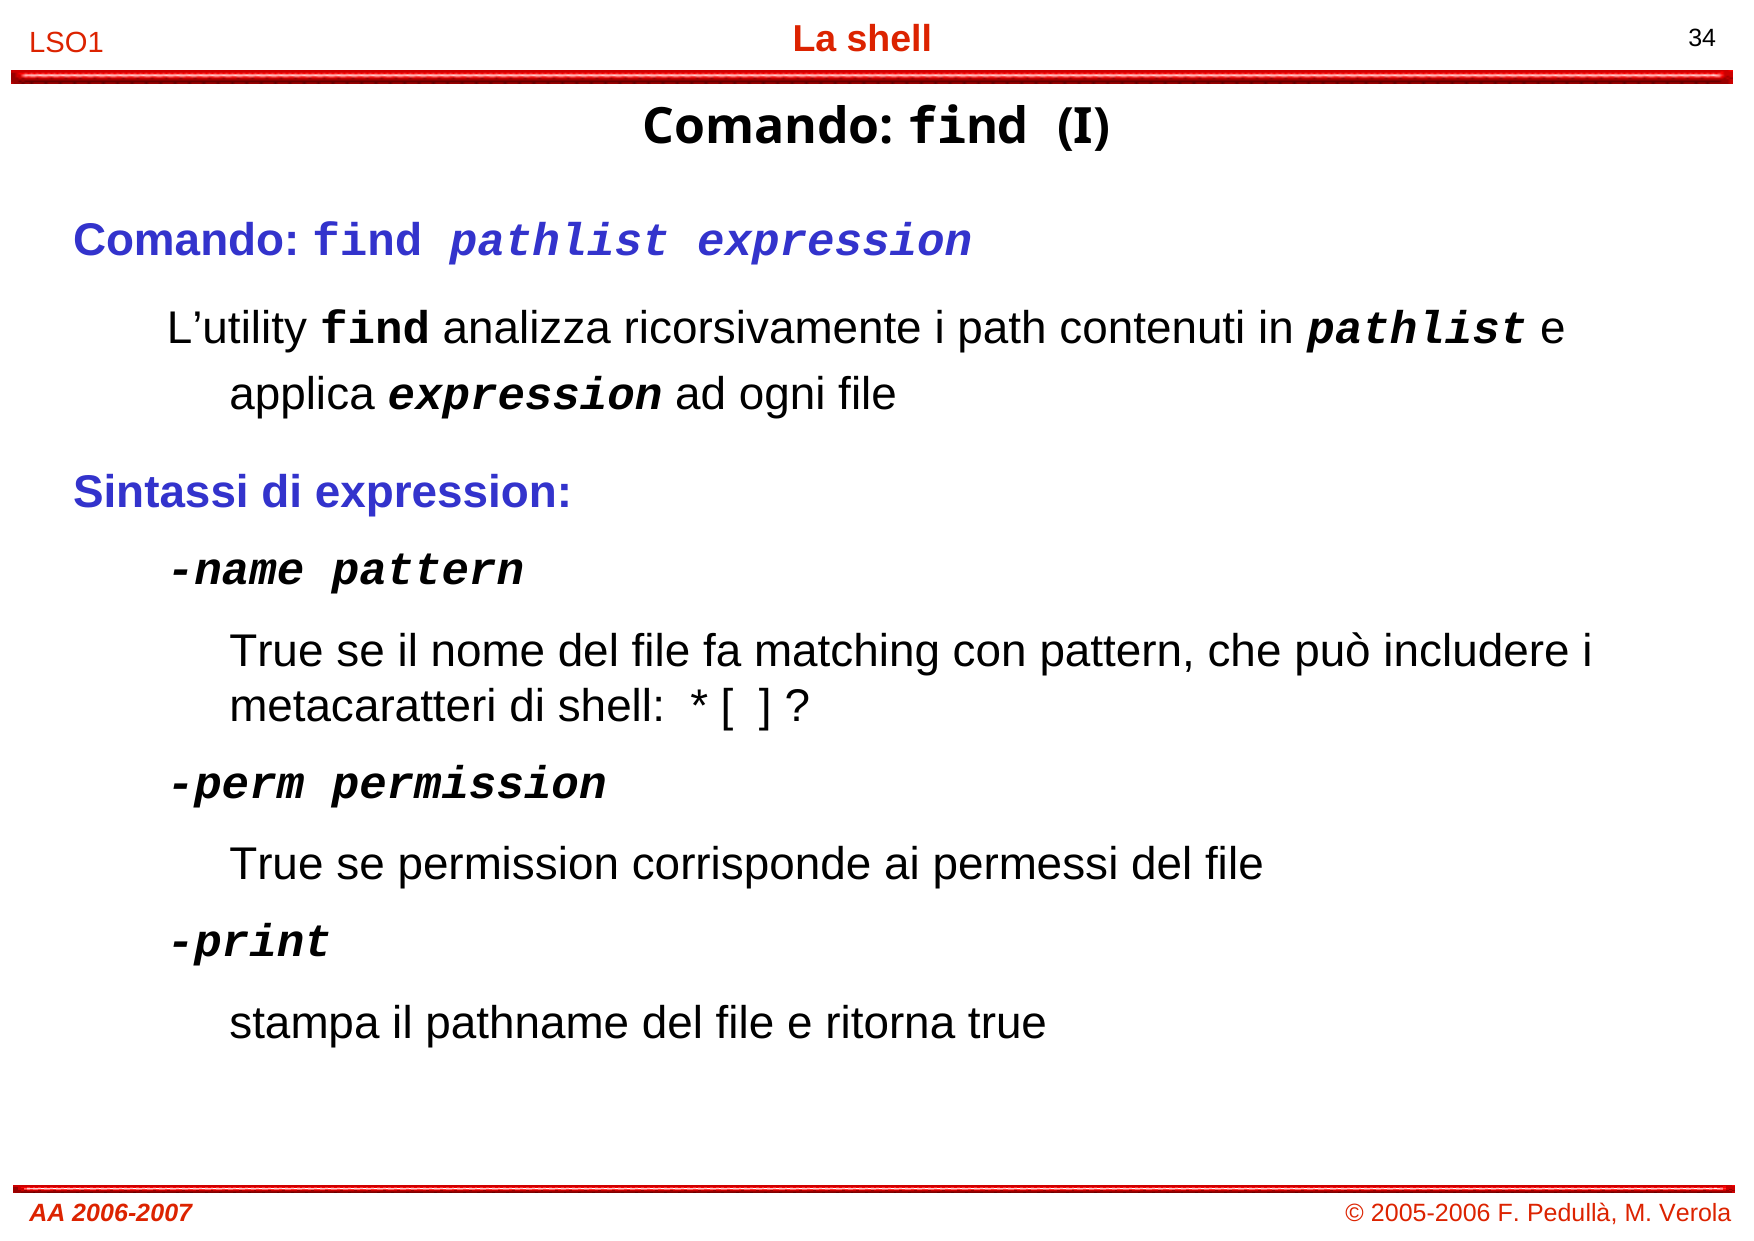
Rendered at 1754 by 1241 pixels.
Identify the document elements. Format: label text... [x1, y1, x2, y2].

list Comando: find pathlist expression L’utility find analizza ricorsivamente i path contenuti in pathlist e applica expression ad ogni file Sintassi di expression: -name pattern True se il nome del file fa matching con pattern, che può includere i metacaratteri di shell: * [ ] ? -perm permission True se permission corrisponde ai permessi del file -print stampa il pathname del file e ritorna true [58, 206, 1696, 1107]
title Comando: find (I) [616, 78, 1137, 174]
picture [11, 70, 1733, 84]
picture [13, 1185, 1735, 1193]
